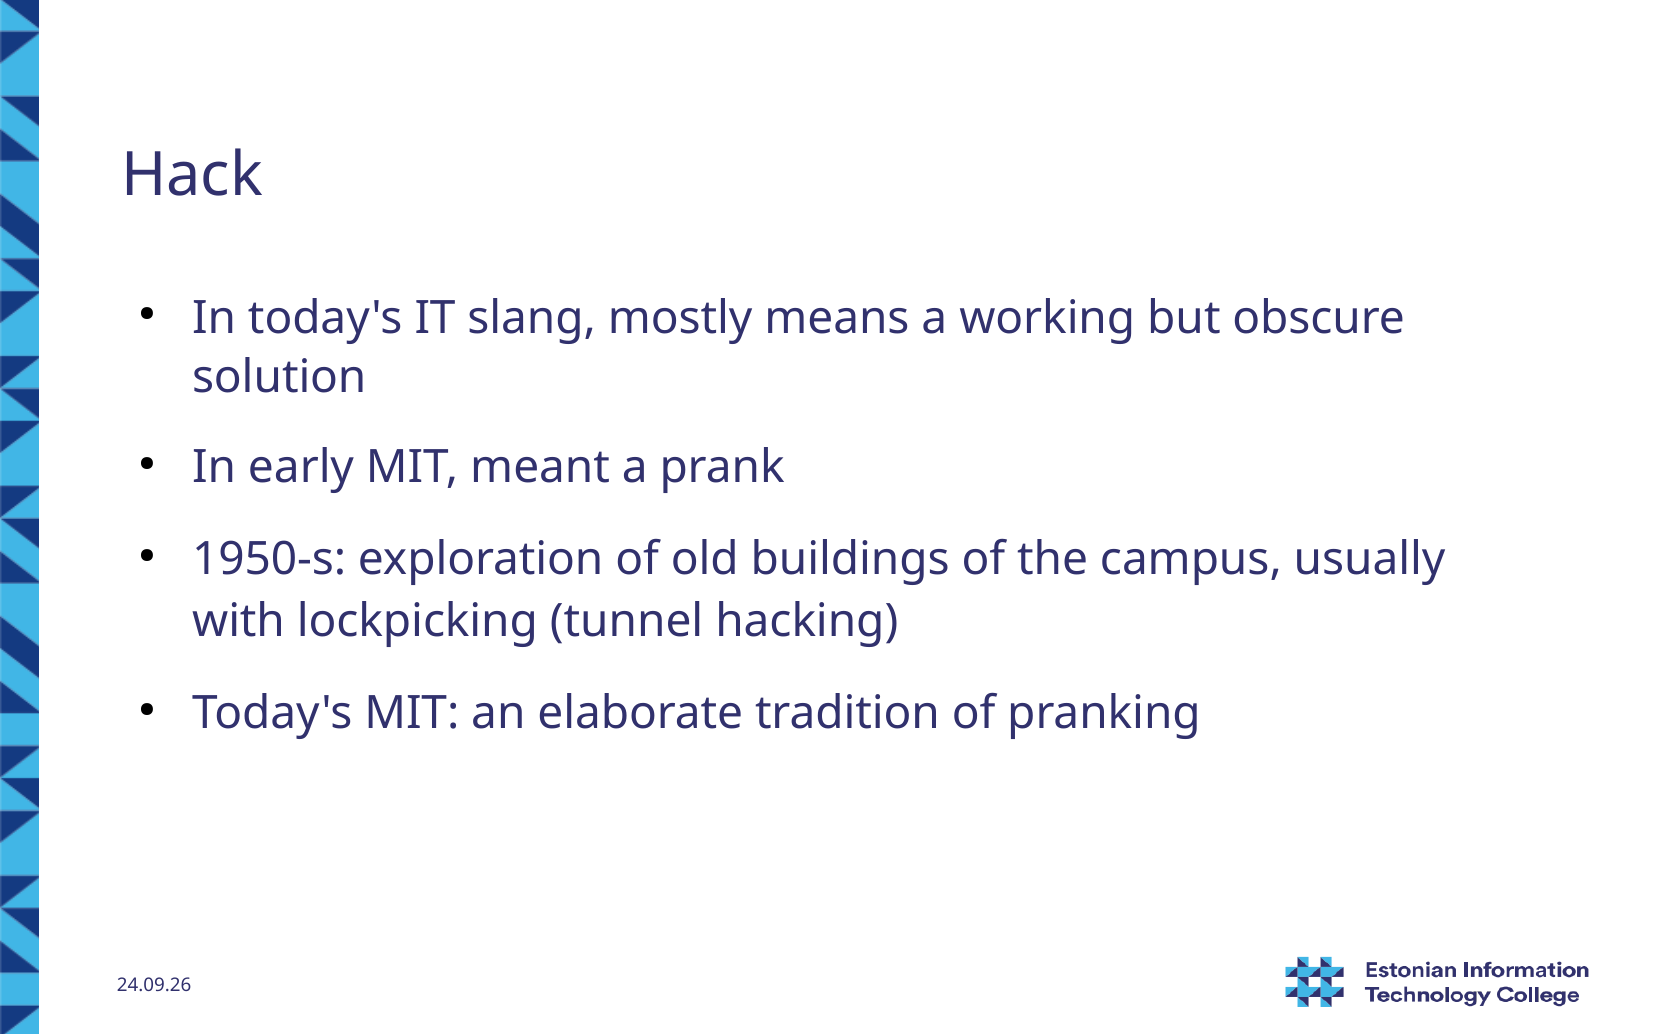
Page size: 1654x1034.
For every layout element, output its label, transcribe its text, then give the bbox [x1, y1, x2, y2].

list In today's IT slang, mostly means a working but obscure solution In early MIT, meant a prank 1950-s: exploration of old buildings of the campus, usually with lockpicking (tunnel hacking) Today's MIT: an elaborate tradition of pranking [121, 287, 1532, 956]
title Hack [121, 82, 1532, 261]
